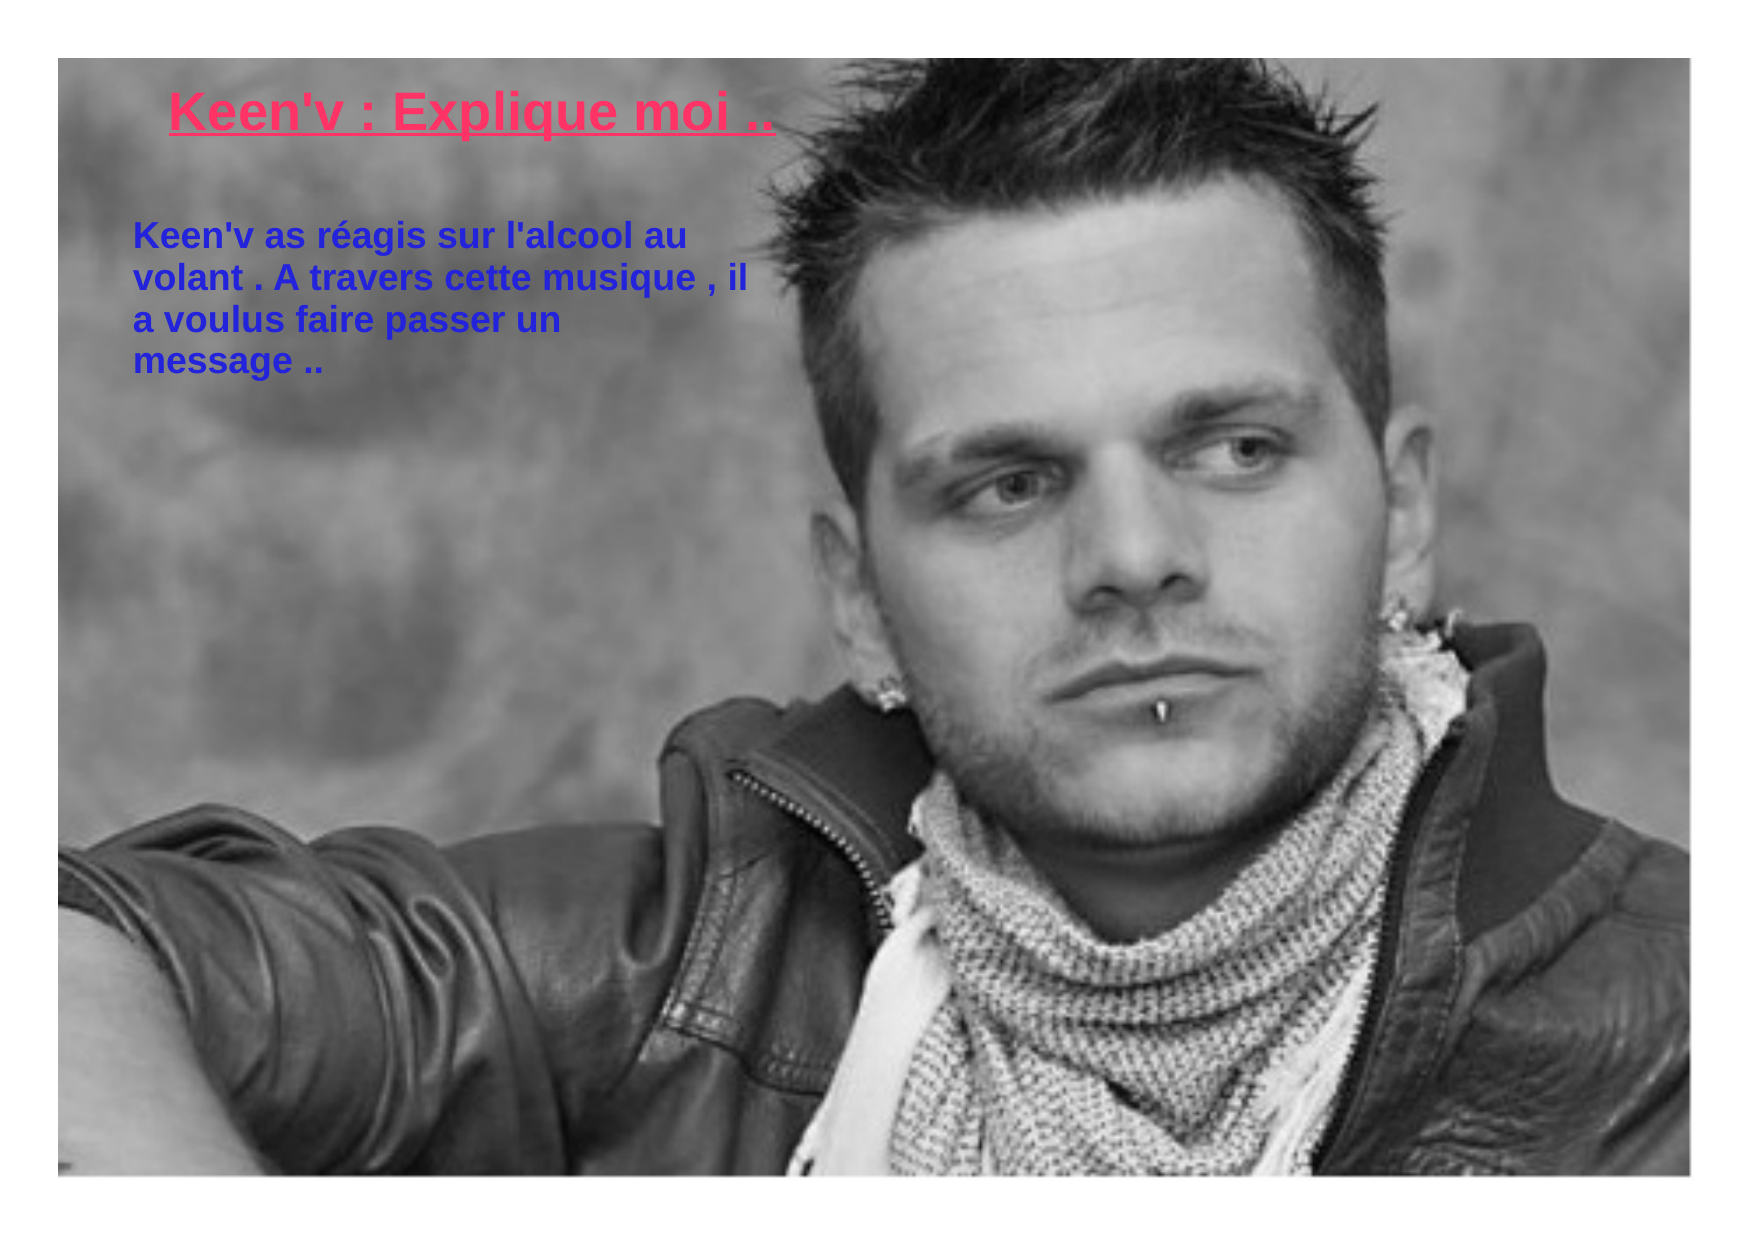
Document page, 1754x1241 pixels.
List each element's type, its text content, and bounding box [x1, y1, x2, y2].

picture [58, 58, 1695, 1182]
text_box Keen'v : Explique moi .. [88, 73, 857, 266]
text_box Keen'v as réagis sur l'alcool au volant . A travers cette musique , il a voulus faire passer un message .. [118, 206, 768, 694]
